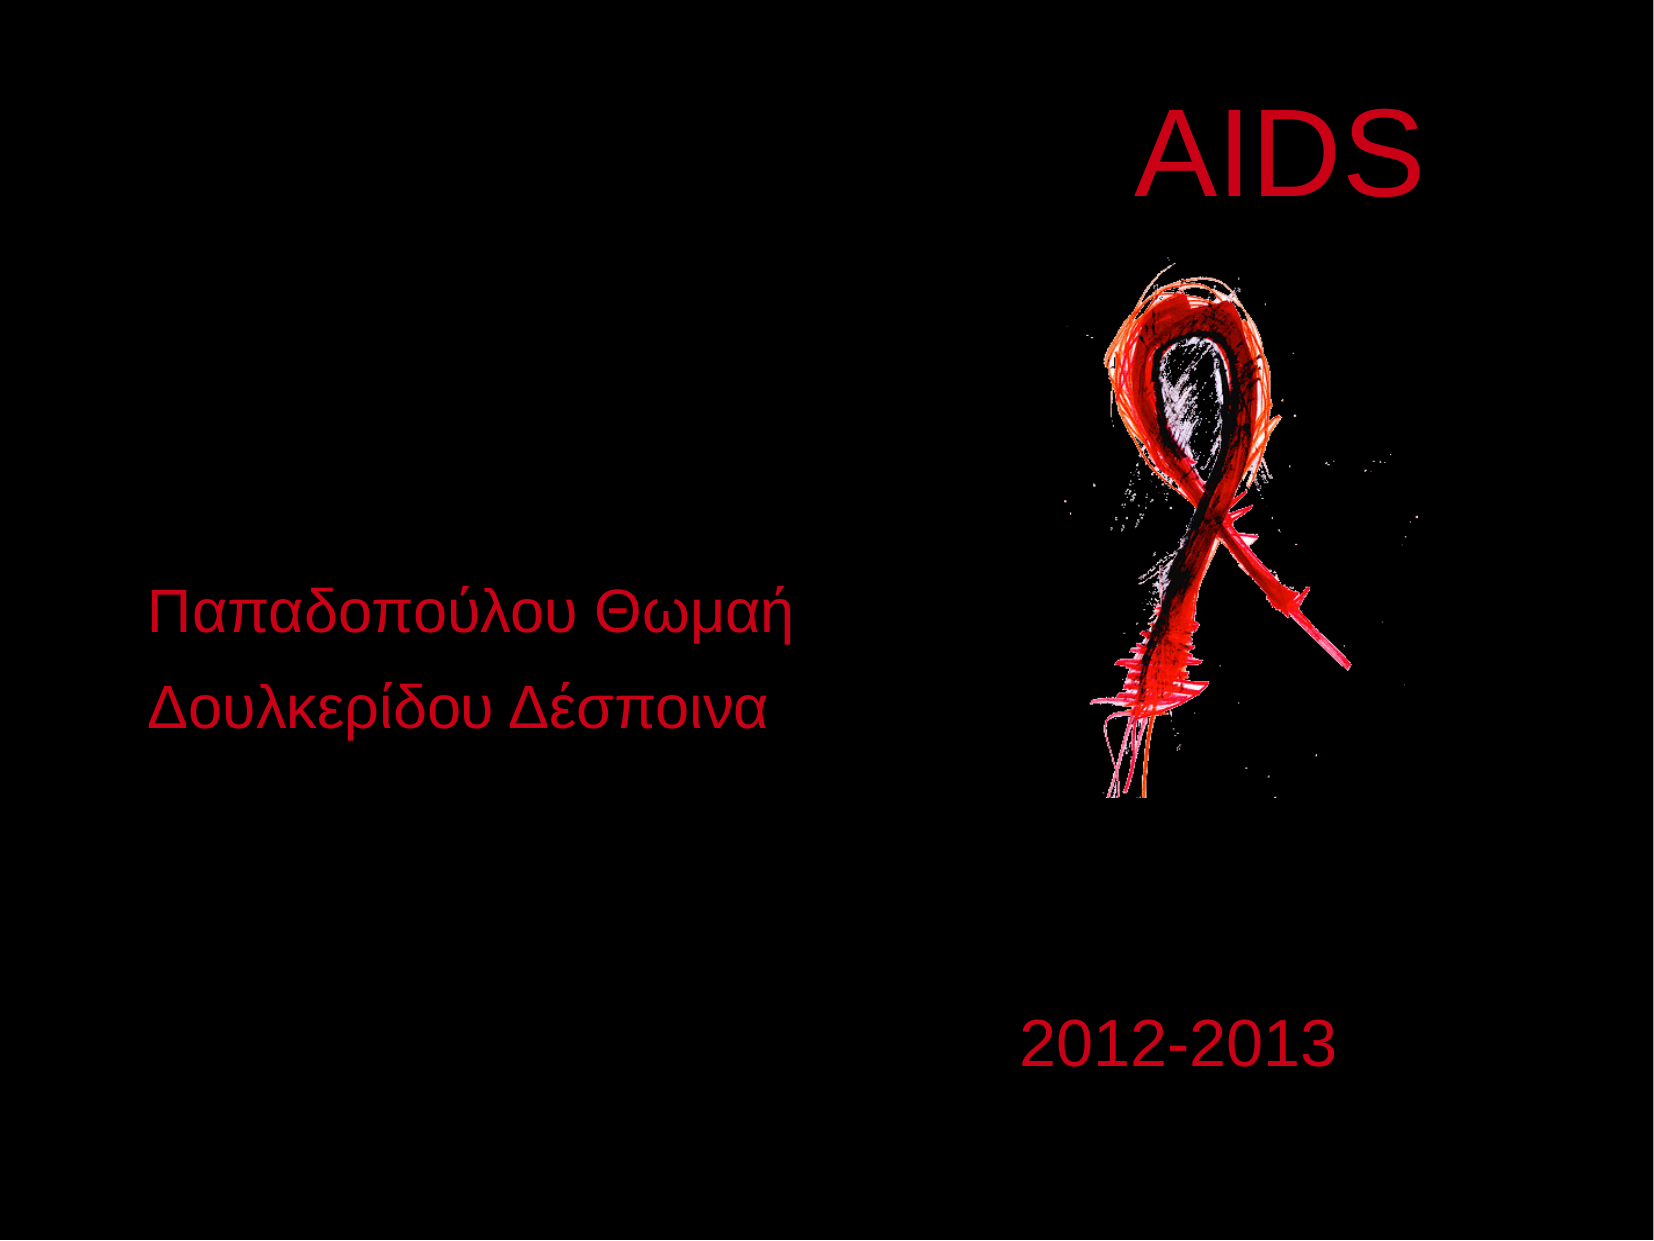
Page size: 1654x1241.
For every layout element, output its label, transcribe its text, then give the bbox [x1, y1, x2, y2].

title AIDS [82, 49, 1571, 257]
picture [1019, 236, 1418, 797]
list 2012-2013 [856, 797, 1583, 1188]
list Παπαδοπούλου Θωμαή Δουλκερίδου Δέσποινα [82, 290, 809, 1109]
